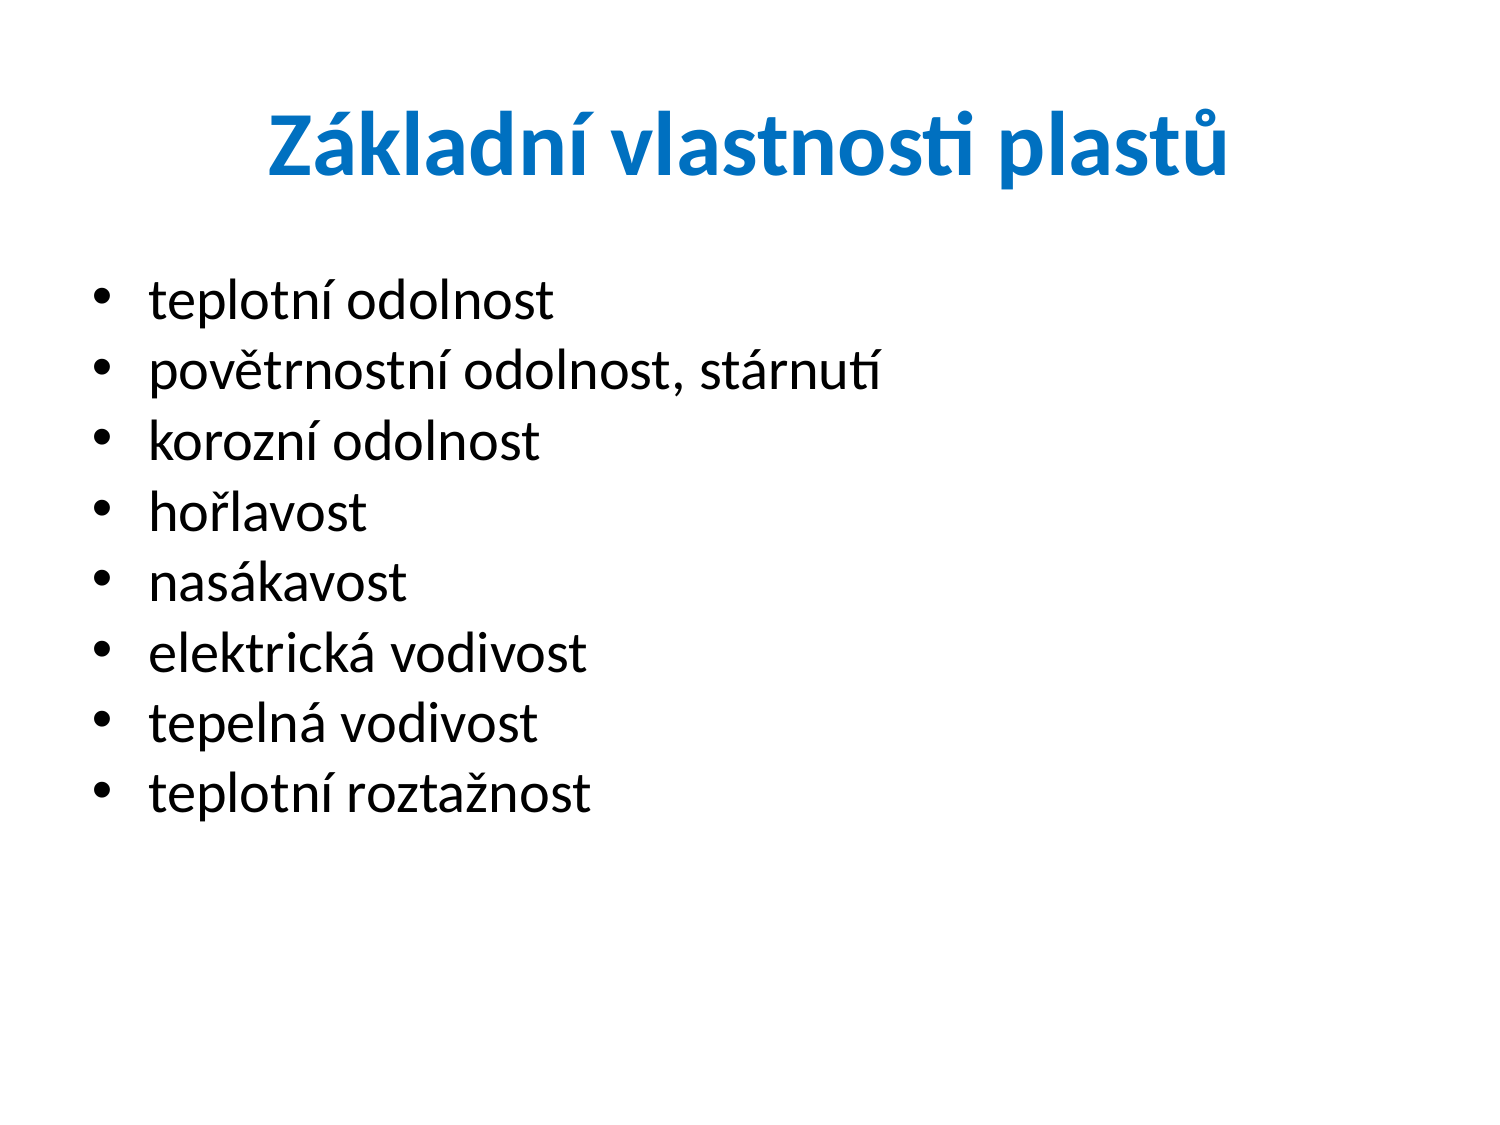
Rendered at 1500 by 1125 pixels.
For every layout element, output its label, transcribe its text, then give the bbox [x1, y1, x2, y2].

list teplotní odolnost povětrnostní odolnost, stárnutí korozní odolnost hořlavost nasákavost elektrická vodivost tepelná vodivost teplotní roztažnost [76, 267, 1427, 1010]
title Základní vlastnosti plastů [75, 45, 1426, 233]
